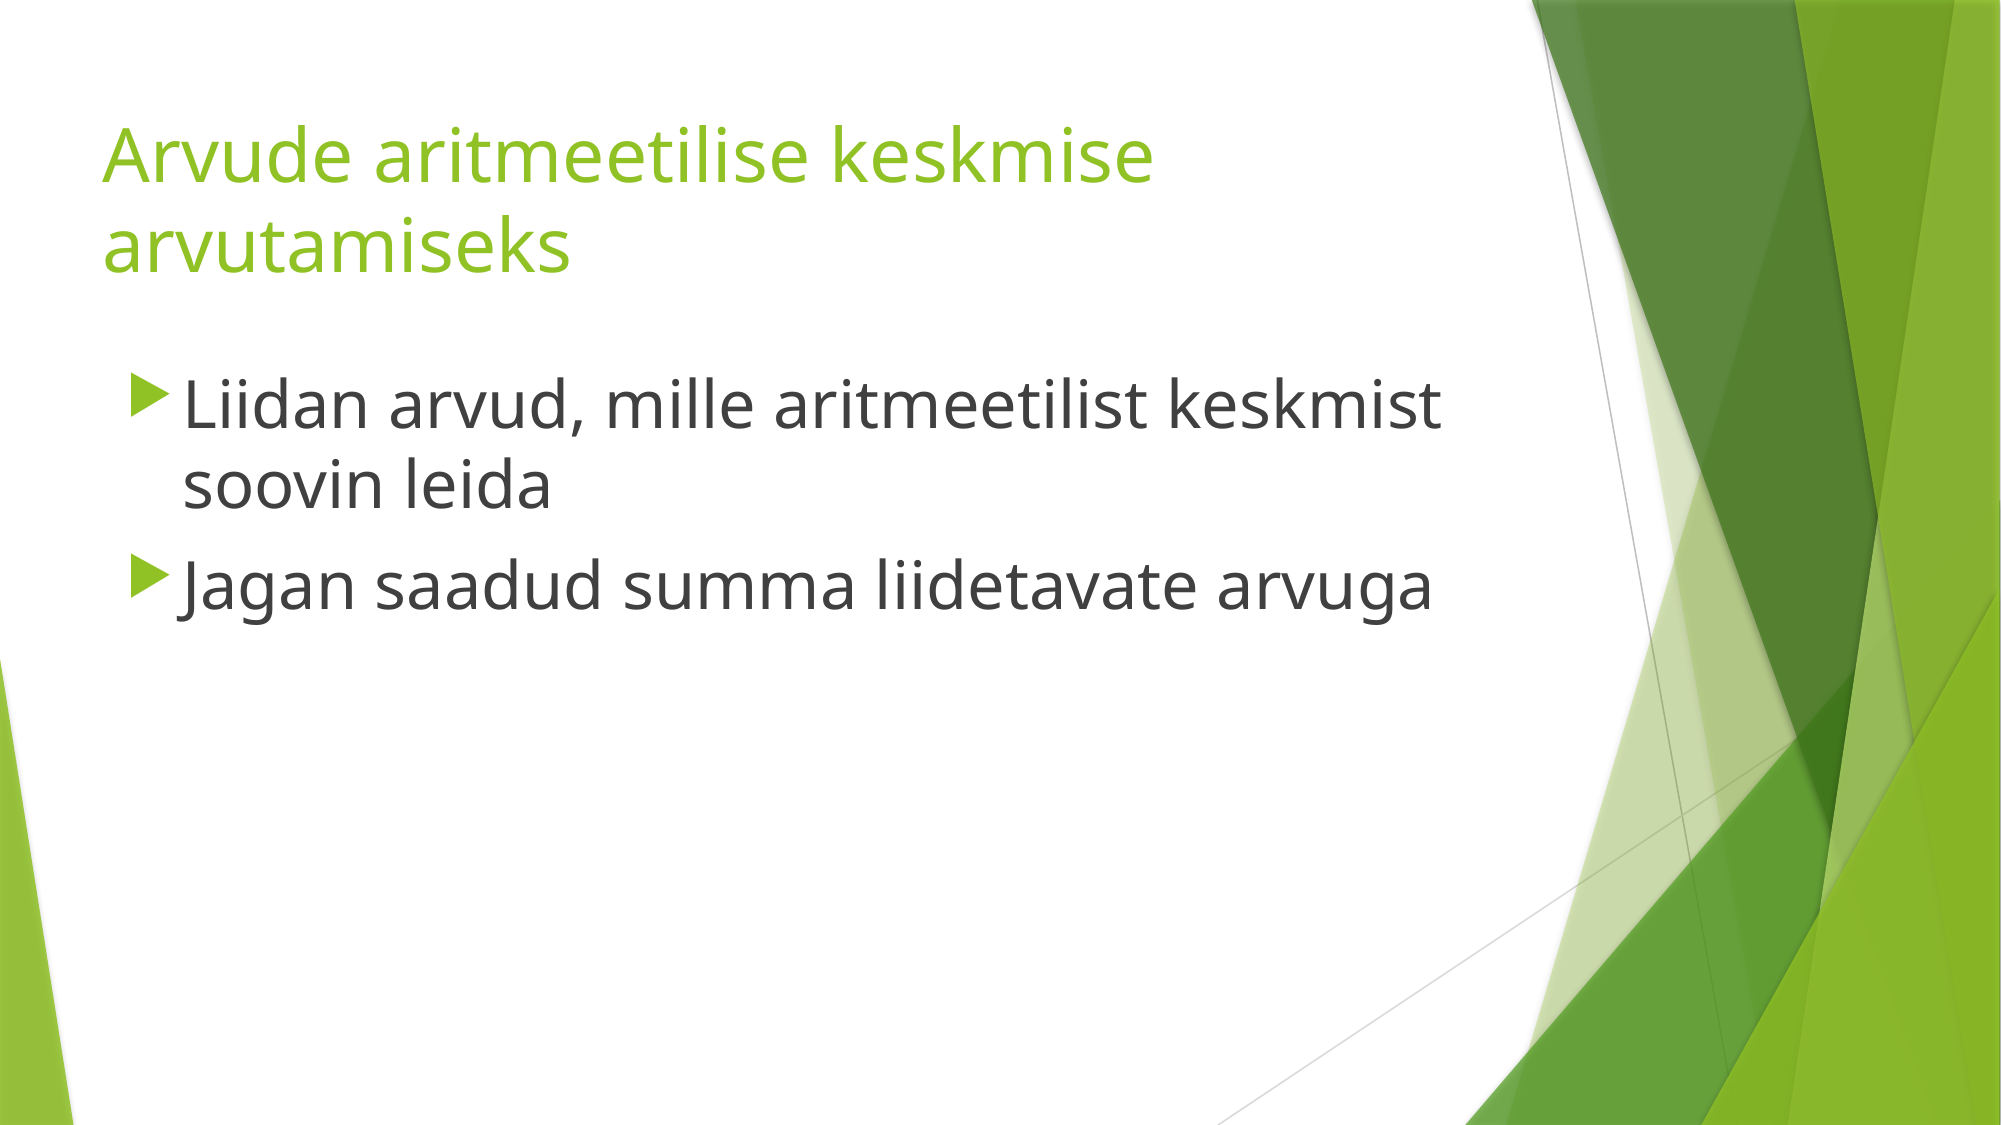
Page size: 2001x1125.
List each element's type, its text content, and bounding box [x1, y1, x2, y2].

list Liidan arvud, mille aritmeetilist keskmist soovin leida Jagan saadud summa liidetavate arvuga [111, 354, 1522, 992]
title Arvude aritmeetilise keskmise arvutamiseks [87, 99, 1601, 317]
